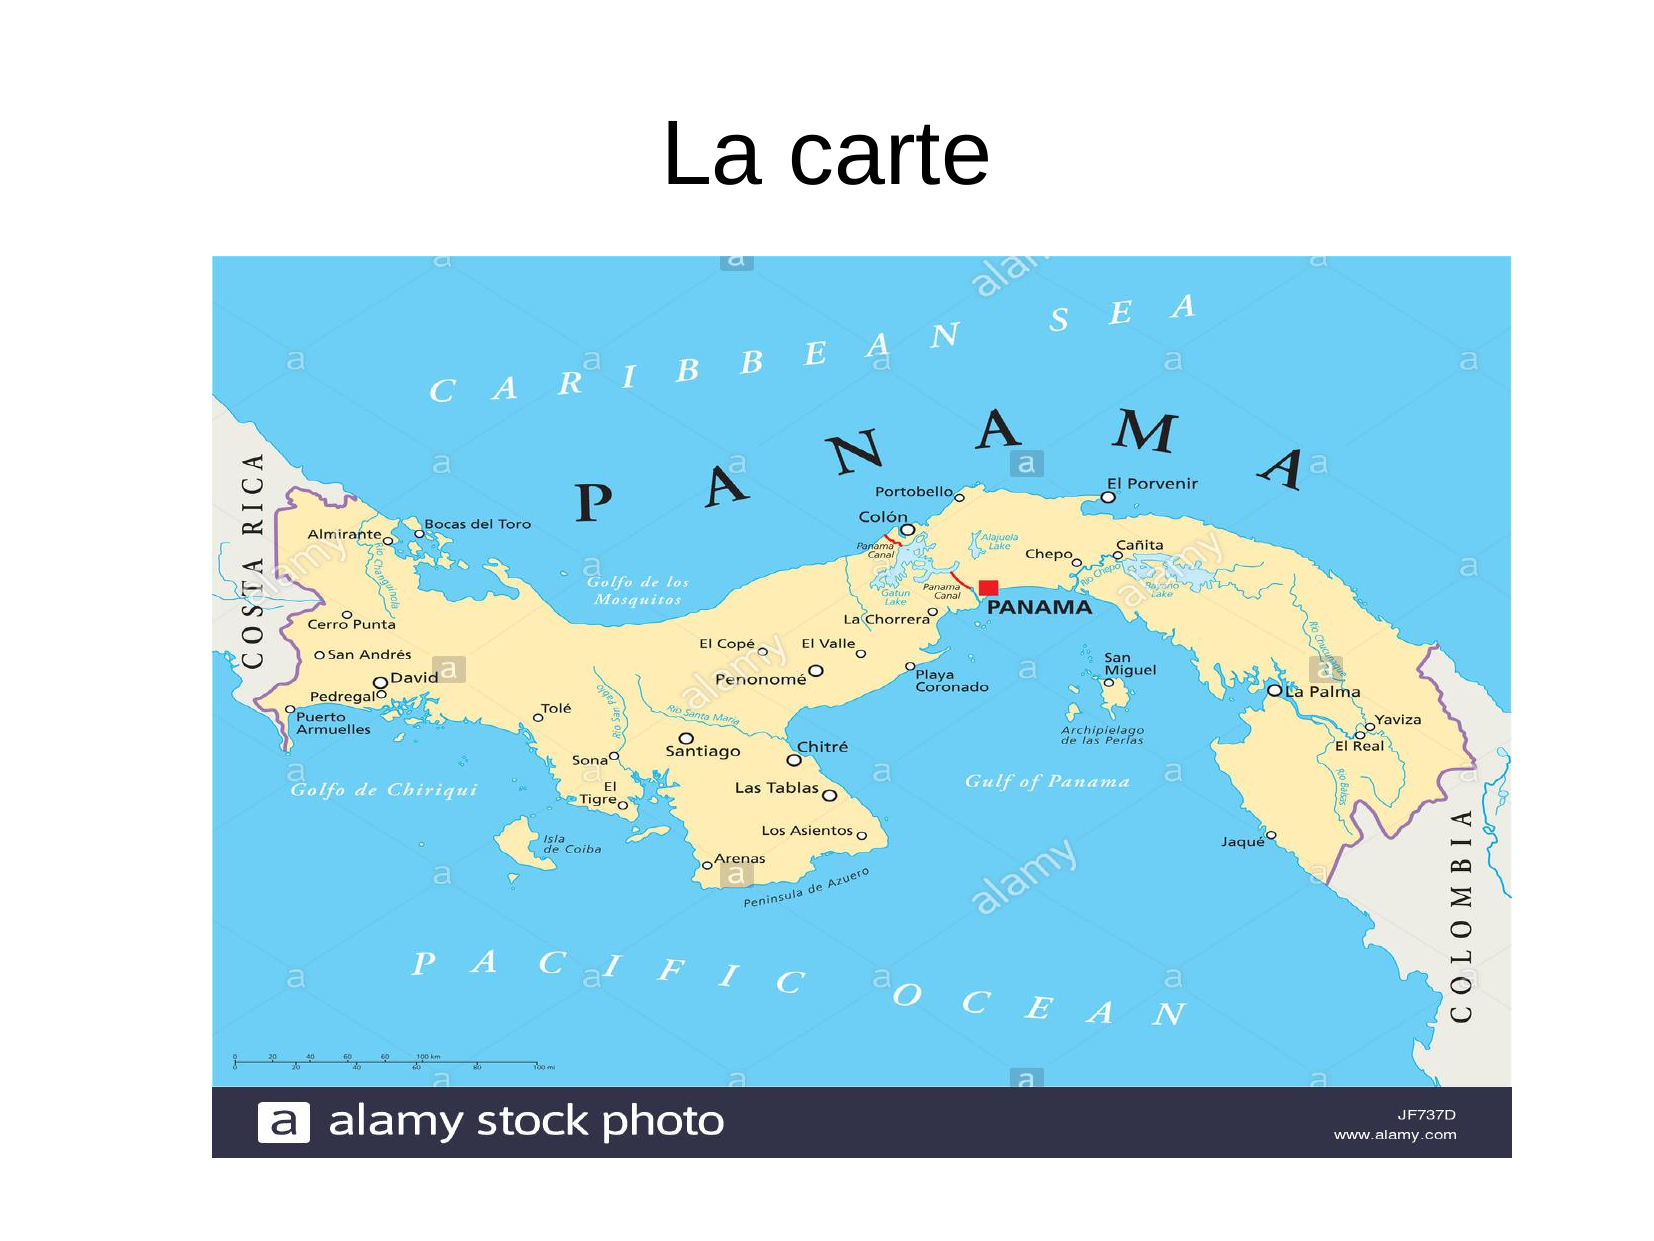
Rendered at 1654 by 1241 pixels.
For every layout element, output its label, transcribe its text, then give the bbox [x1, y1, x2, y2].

title La carte [82, 49, 1571, 257]
picture [212, 256, 1512, 1158]
